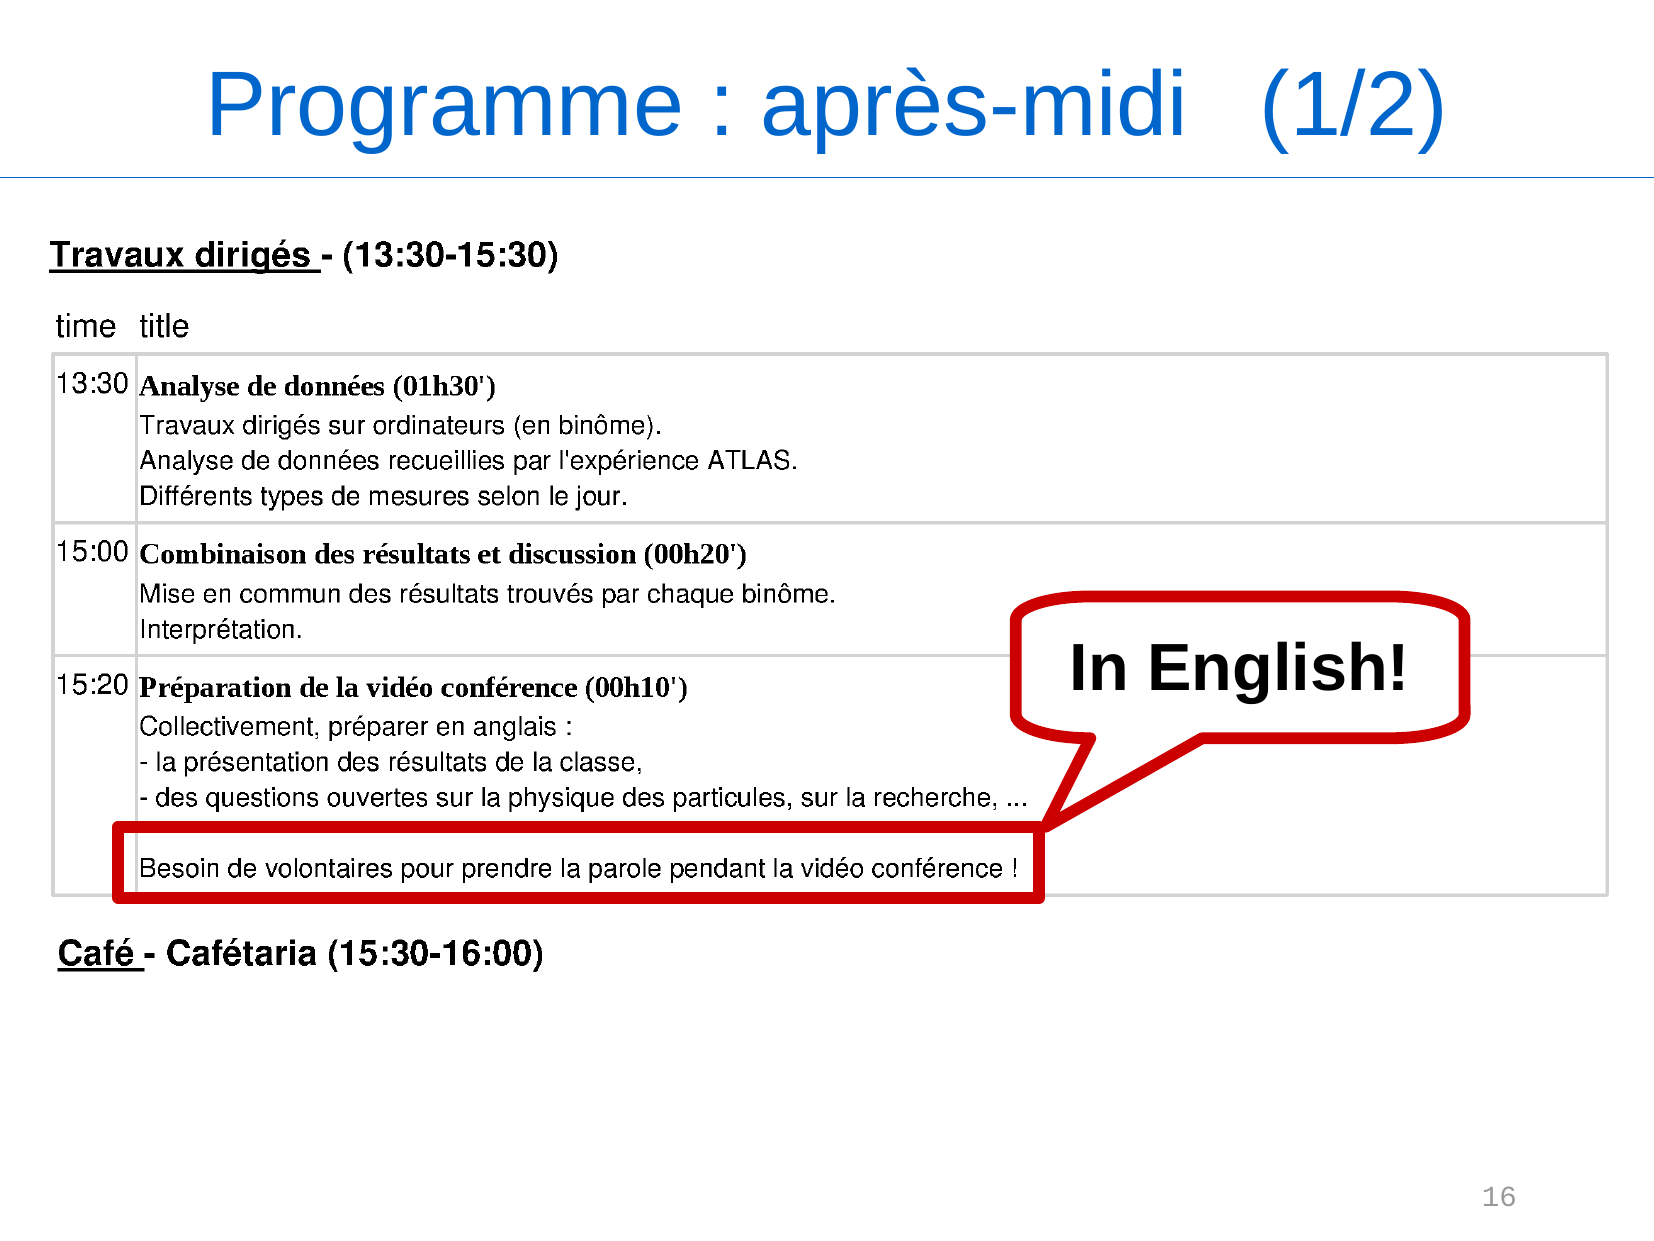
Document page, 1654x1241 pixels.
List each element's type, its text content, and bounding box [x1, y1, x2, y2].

text_box In English! [1015, 596, 1465, 827]
picture [38, 230, 1625, 993]
title Programme : après-midi (1/2) [29, 29, 1625, 178]
